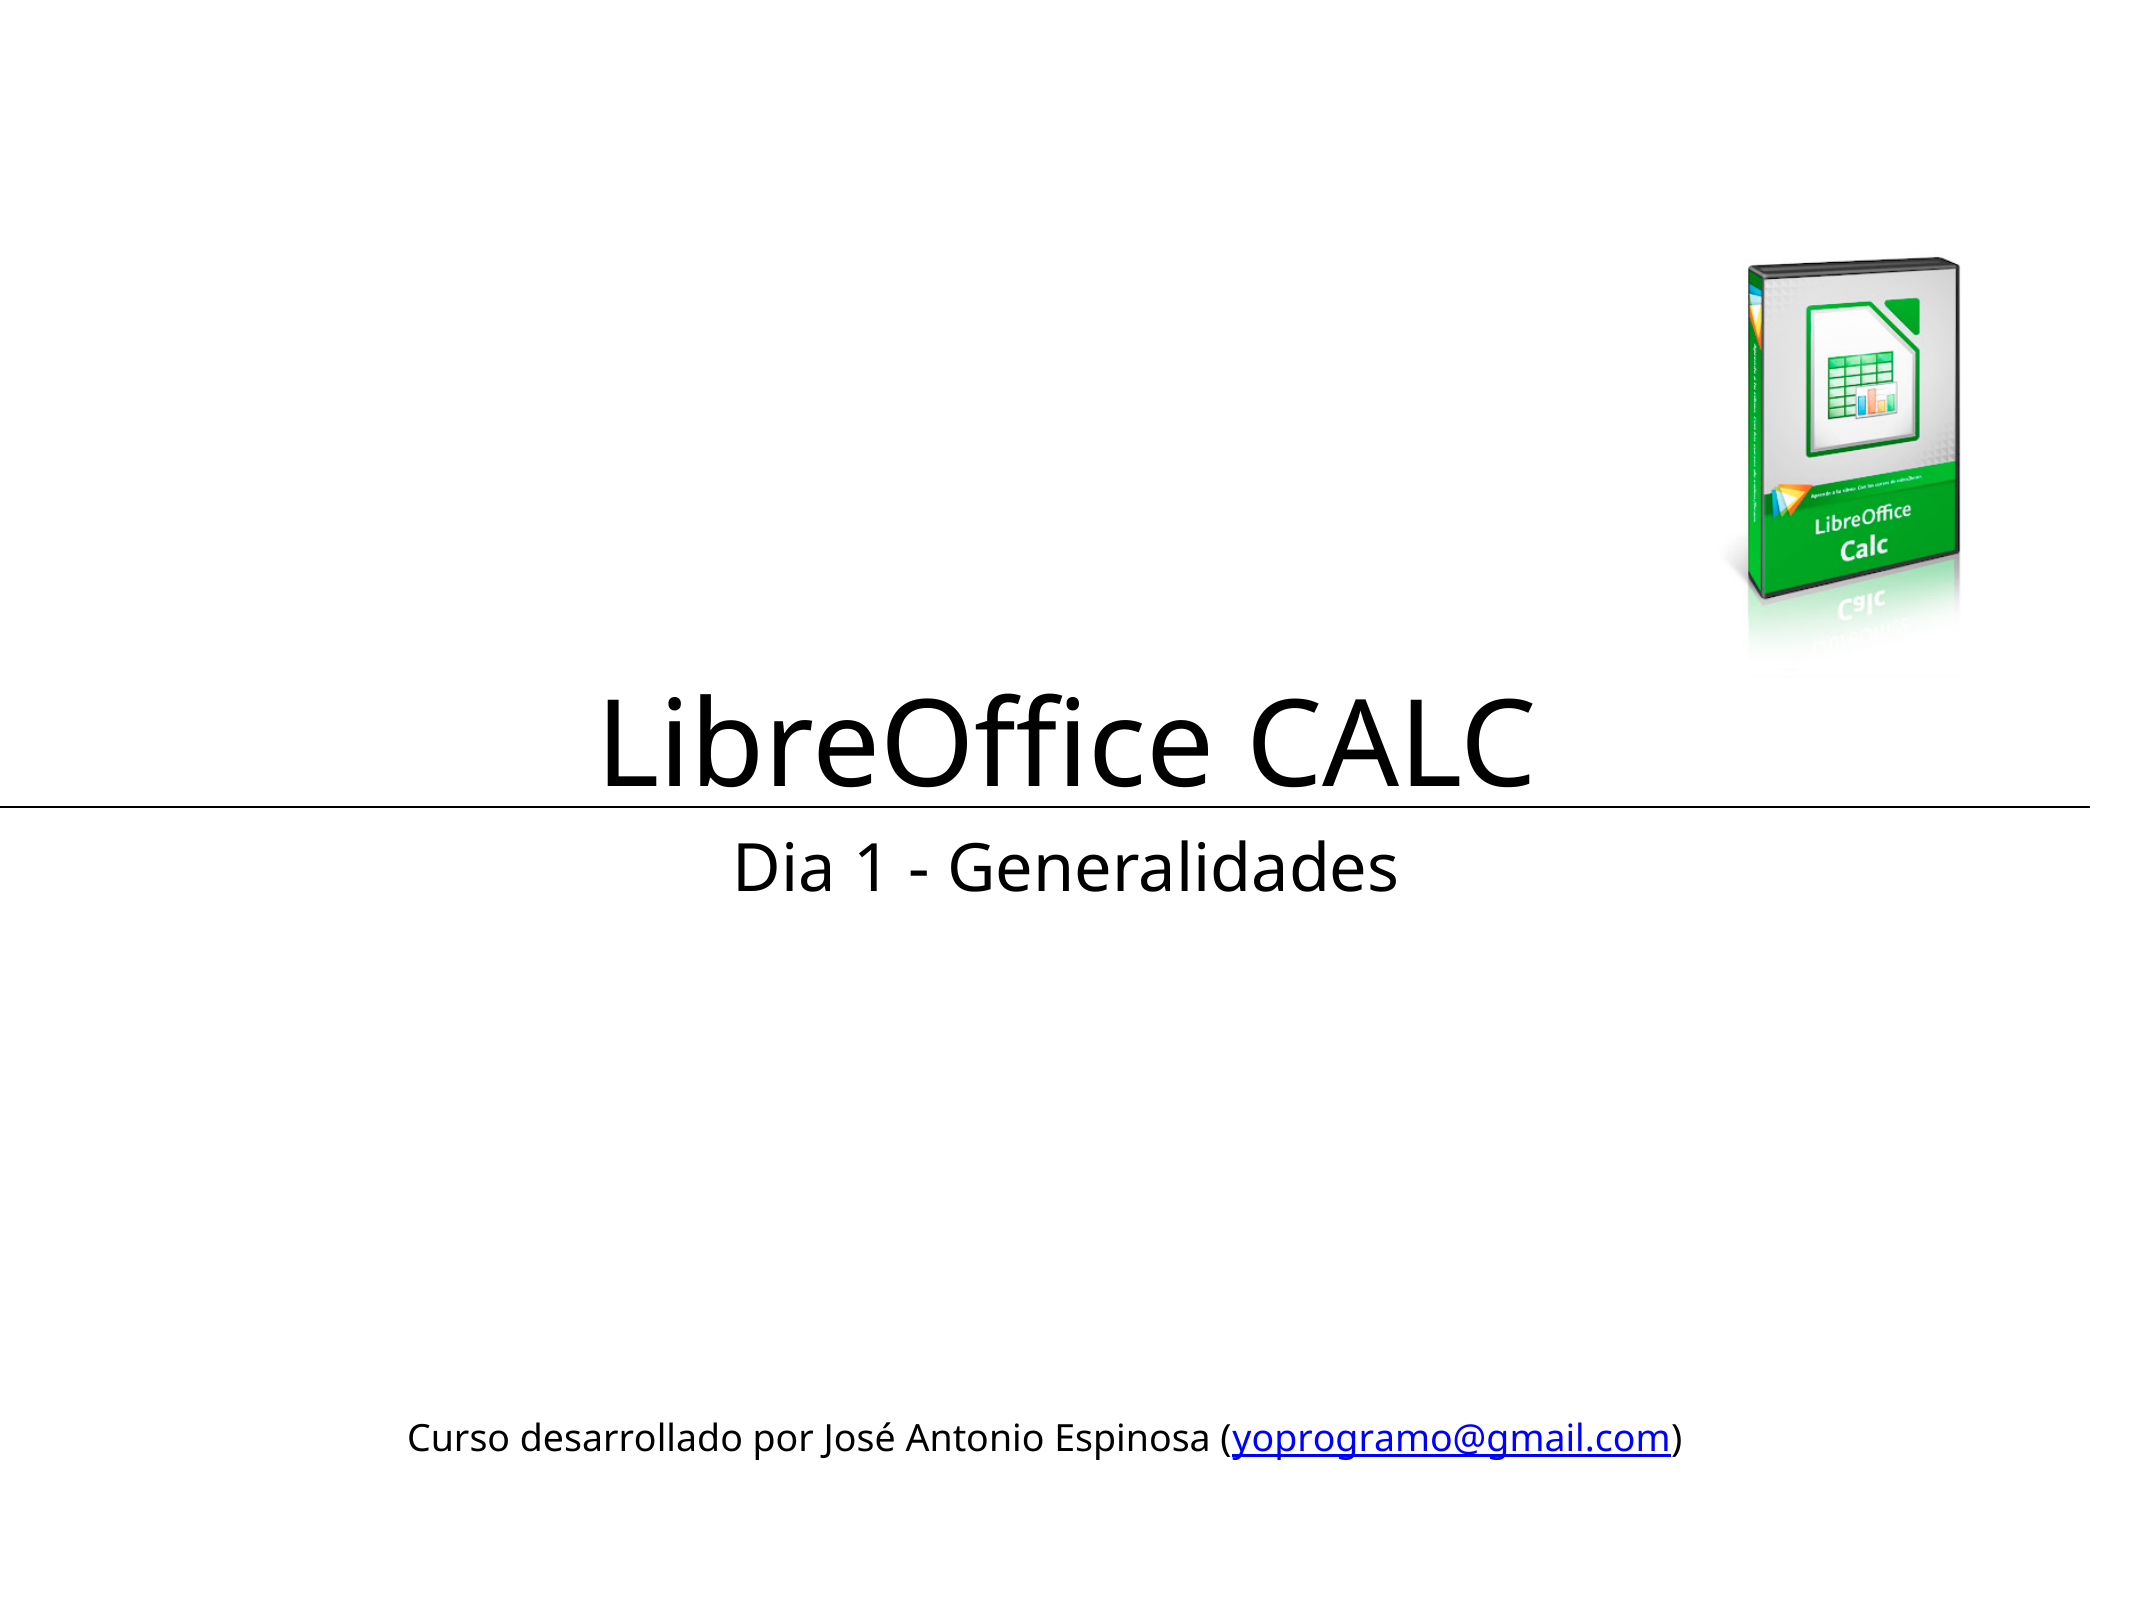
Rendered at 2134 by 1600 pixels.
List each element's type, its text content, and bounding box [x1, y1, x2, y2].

title LibreOffice CALC [208, 598, 1925, 811]
text_box Curso desarrollado por José Antonio Espinosa (yoprogramo@gmail.com) [398, 1405, 1691, 1474]
list Dia 1 - Generalidades [208, 825, 1925, 1011]
picture [1697, 222, 2003, 678]
